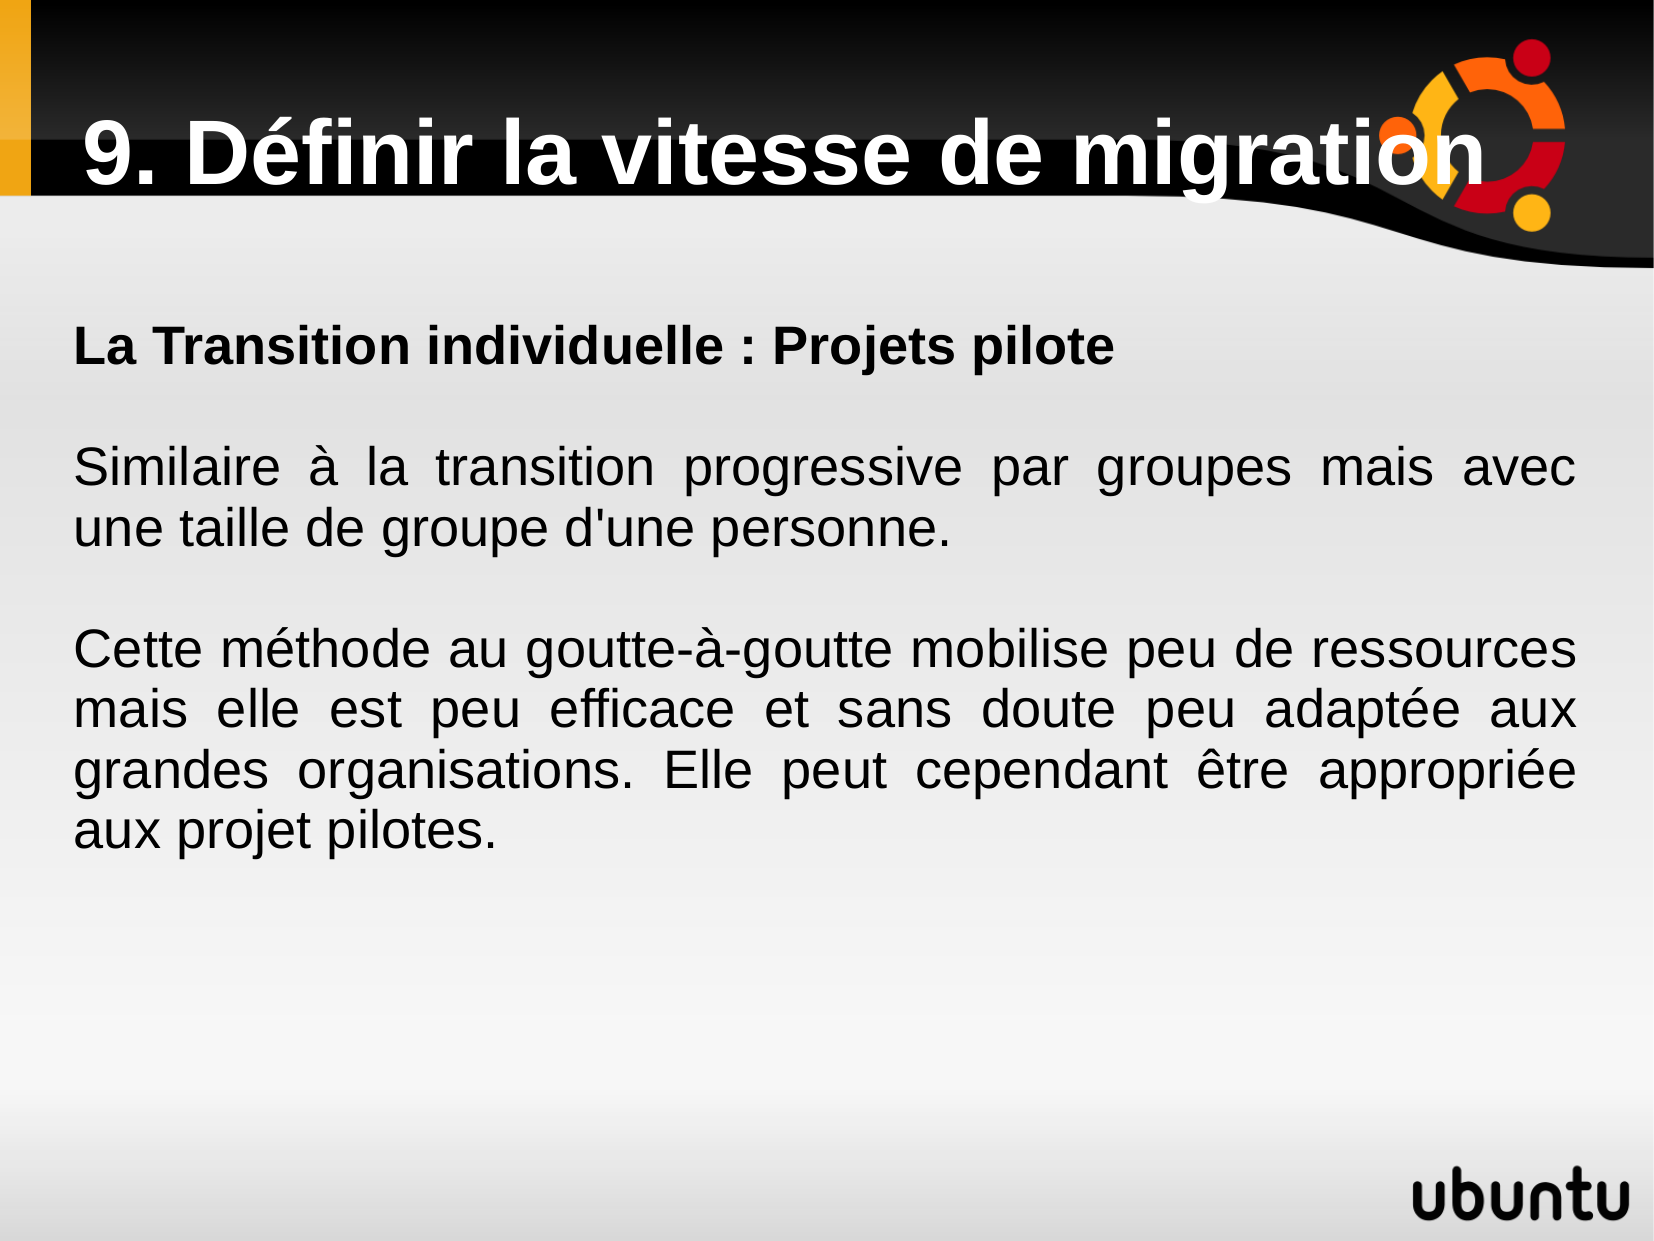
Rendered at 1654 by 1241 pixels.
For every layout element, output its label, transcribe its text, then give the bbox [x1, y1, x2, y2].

text_box La Transition individuelle : Projets pilote Similaire à la transition progressive par groupes mais avec une taille de groupe d'une personne. Cette méthode au goutte-à-goutte mobilise peu de ressources mais elle est peu efficace et sans doute peu adaptée aux grandes organisations. Elle peut cependant être appropriée aux projet pilotes. [59, 308, 1595, 932]
title 9. Définir la vitesse de migration [82, 49, 1571, 257]
picture [0, 0, 1654, 1241]
